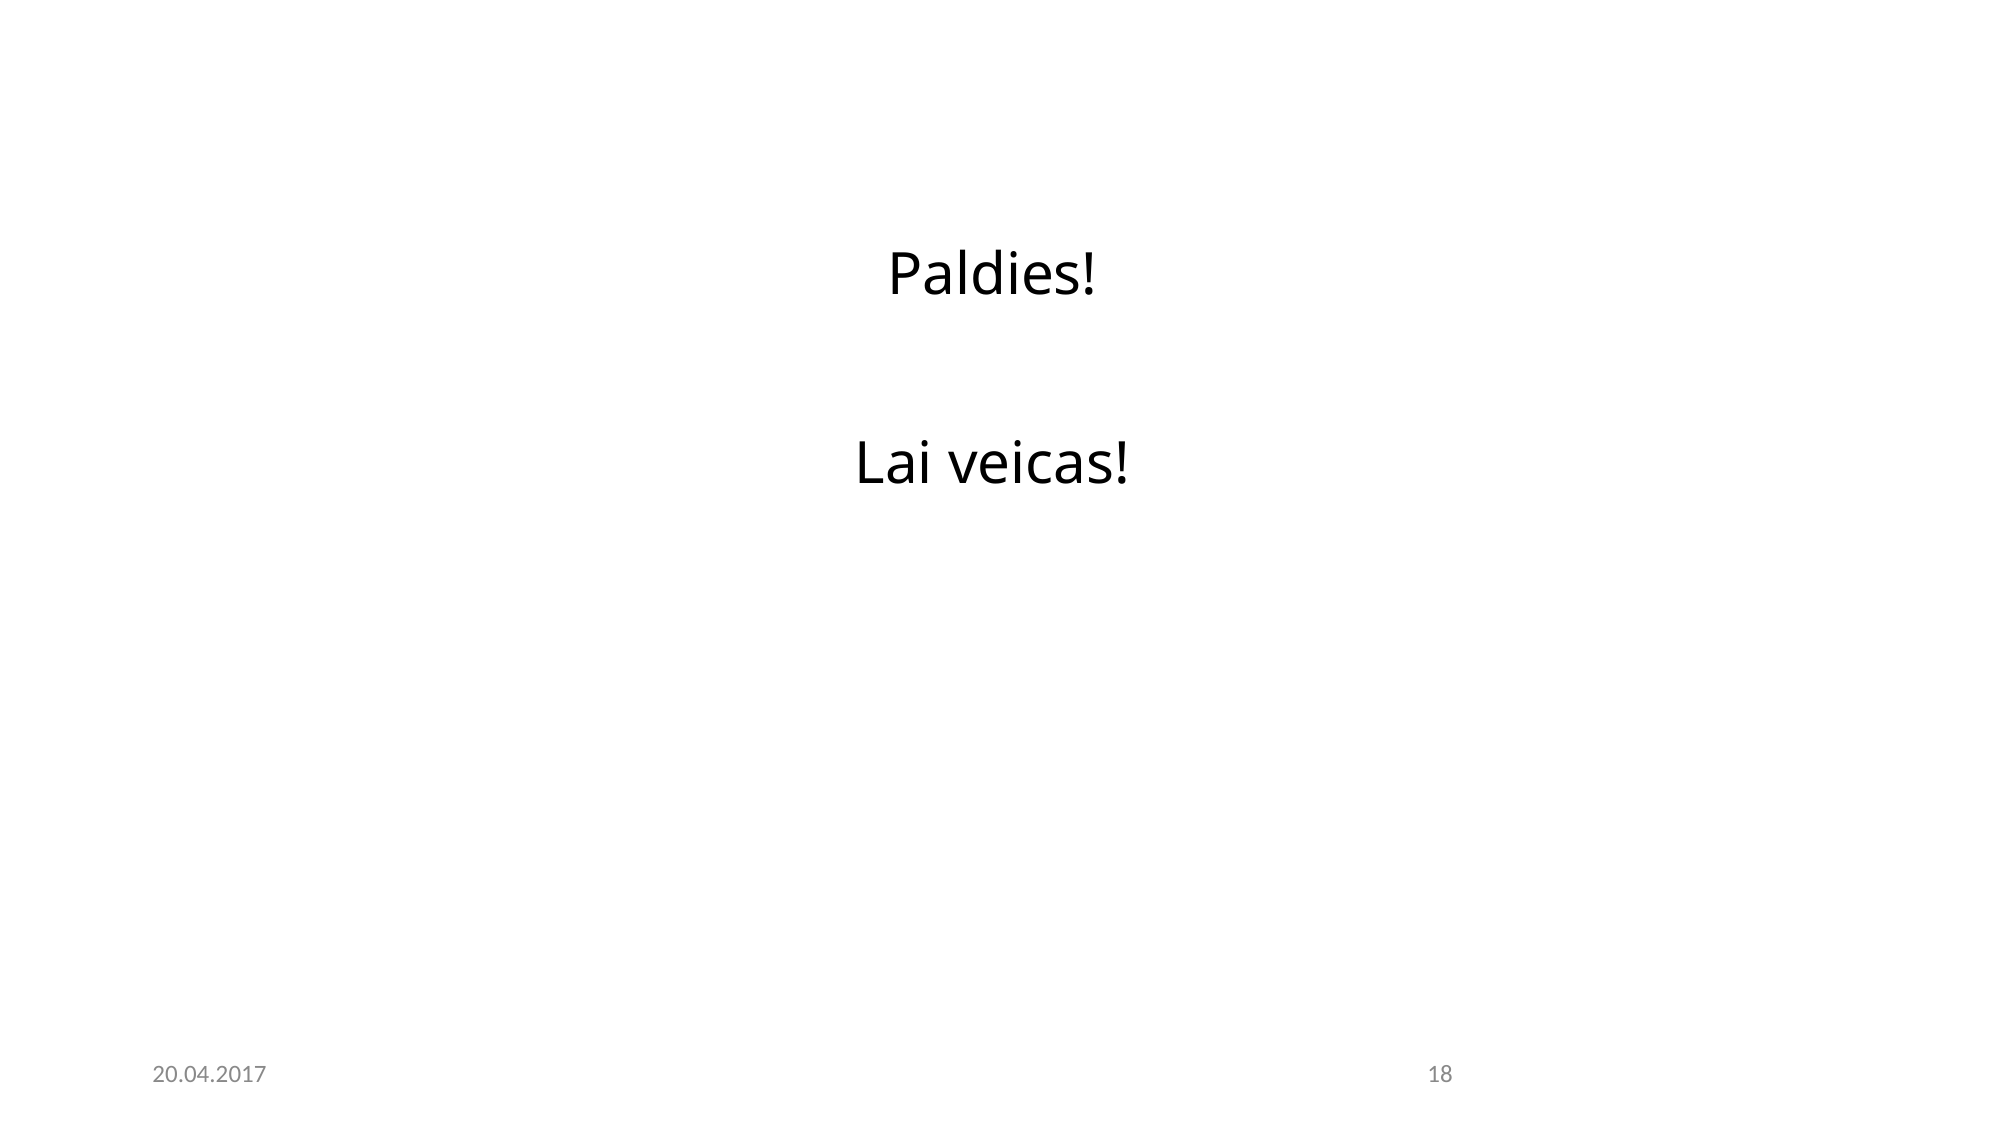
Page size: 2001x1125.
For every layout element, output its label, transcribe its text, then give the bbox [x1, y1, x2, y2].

text_box [1412, 1042, 1863, 1103]
title Paldies! Lai veicas! [249, 184, 1750, 504]
text_box 20.04.2017 [137, 1042, 588, 1103]
